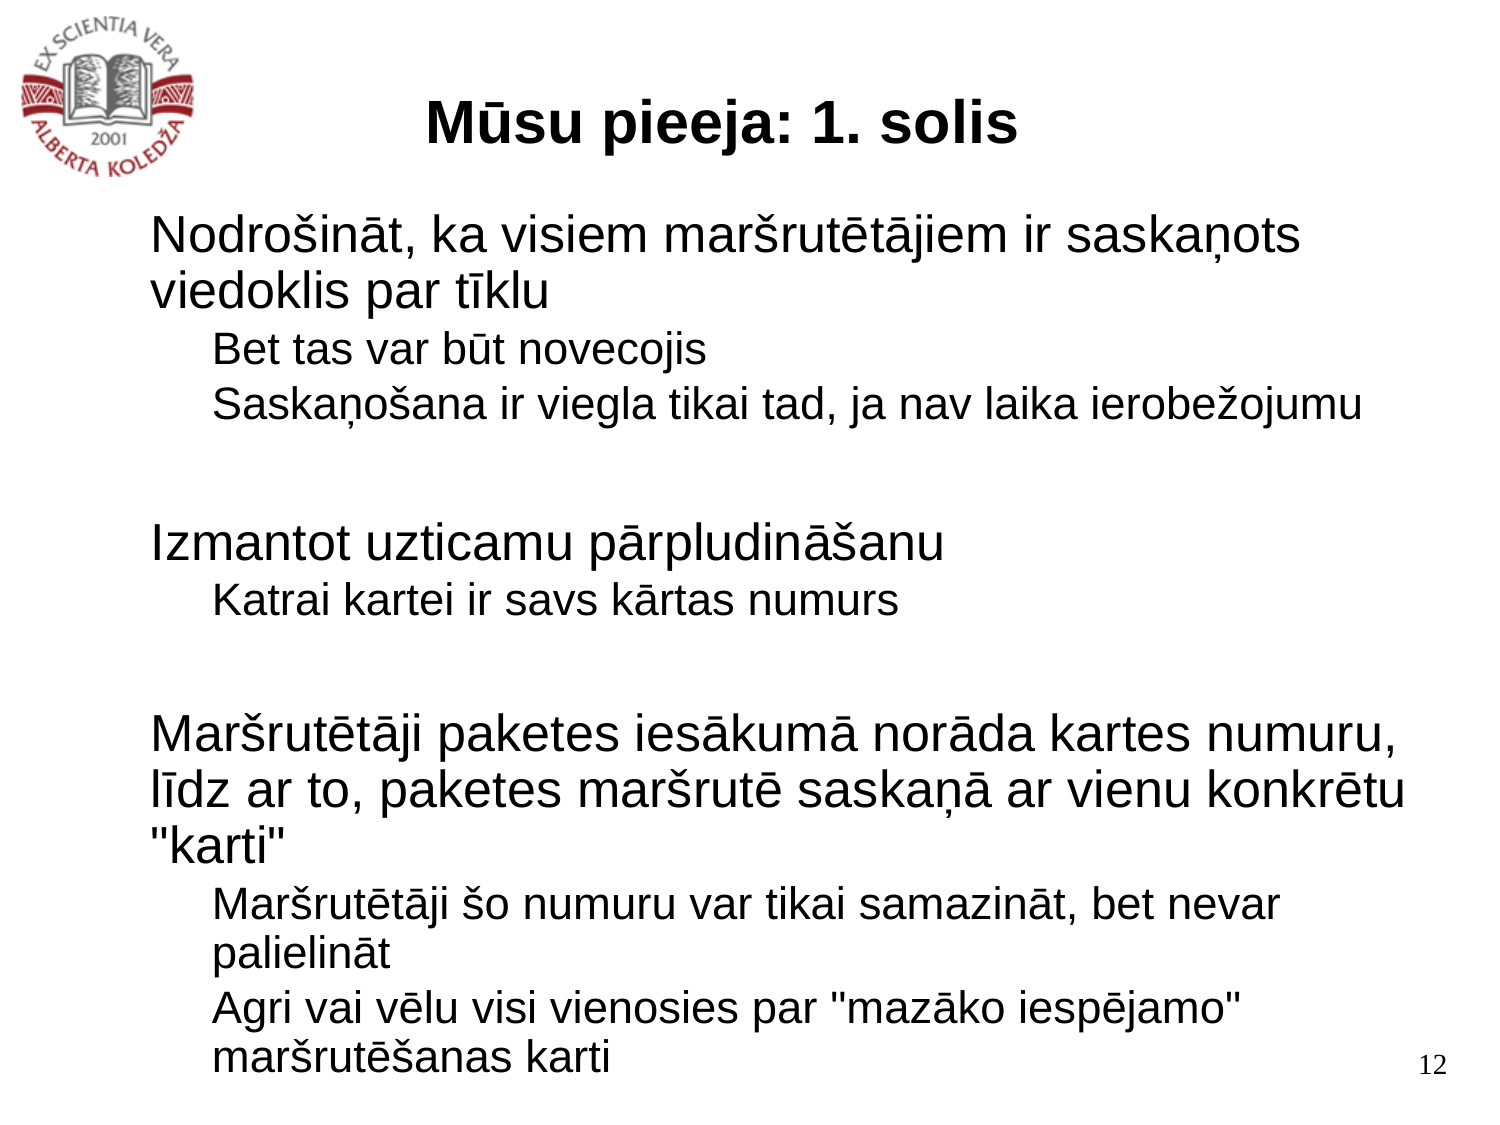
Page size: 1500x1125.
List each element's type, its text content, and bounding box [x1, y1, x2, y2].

text_box <skaitlis> [1312, 1037, 1463, 1101]
title Mūsu pieeja: 1. solis [50, 62, 1374, 175]
picture [21, 16, 194, 177]
list Nodrošināt, ka visiem maršrutētājiem ir saskaņots viedoklis par tīklu Bet tas var būt novecojis Saskaņošana ir viegla tikai tad, ja nav laika ierobežojumu Izmantot uzticamu pārpludināšanu Katrai kartei ir savs kārtas numurs Maršrutētāji paketes iesākumā norāda kartes numuru, līdz ar to, paketes maršrutē saskaņā ar vienu konkrētu "karti" Maršrutētāji šo numuru var tikai samazināt, bet nevar palielināt Agri vai vēlu visi vienosies par "mazāko iespējamo" maršrutēšanas karti [74, 200, 1463, 1101]
